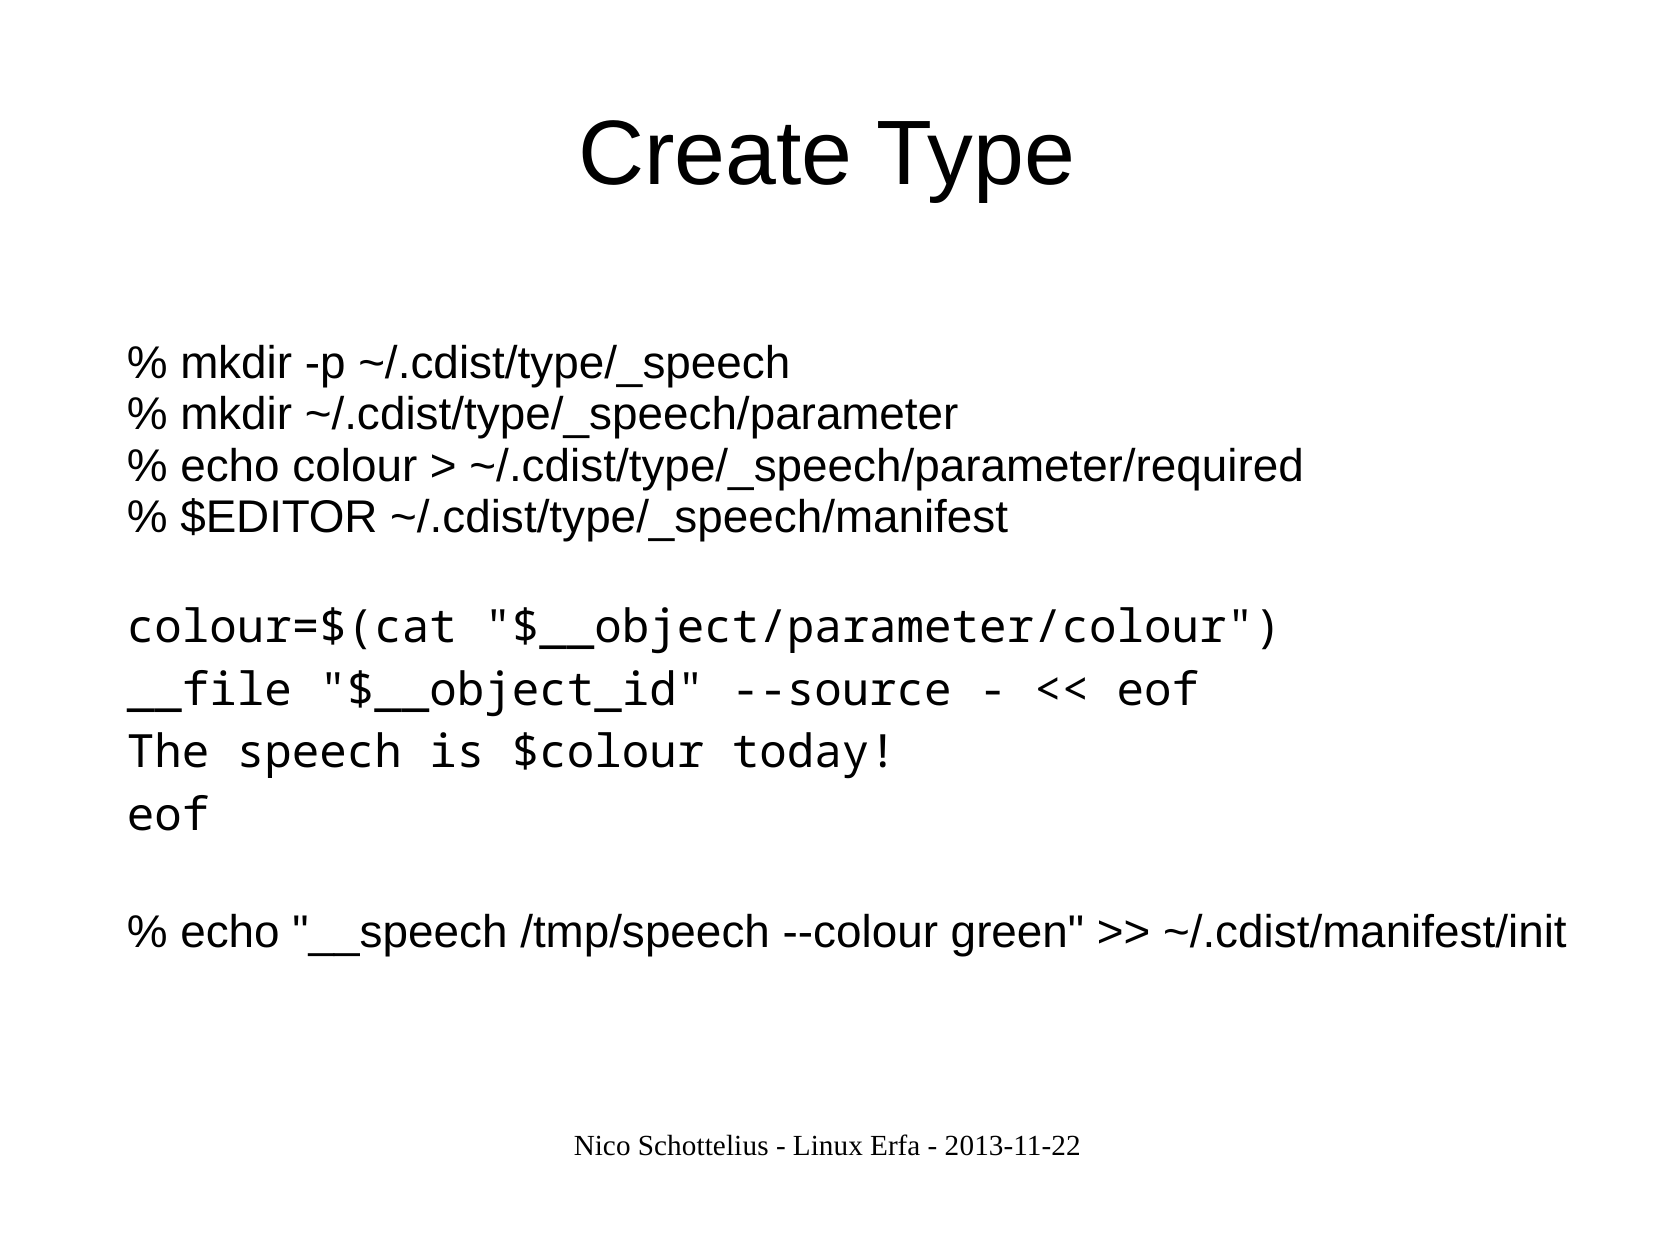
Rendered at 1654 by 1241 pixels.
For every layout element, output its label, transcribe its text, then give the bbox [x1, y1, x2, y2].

text_box % mkdir -p ~/.cdist/type/_speech % mkdir ~/.cdist/type/_speech/parameter % echo colour > ~/.cdist/type/_speech/parameter/required % $EDITOR ~/.cdist/type/_speech/manifest colour=$(cat "$__object/parameter/colour") __file "$__object_id" --source - << eof The speech is $colour today! eof % echo "__speech /tmp/speech --colour green" >> ~/.cdist/manifest/init [112, 329, 1611, 1191]
title Create Type [82, 49, 1571, 257]
